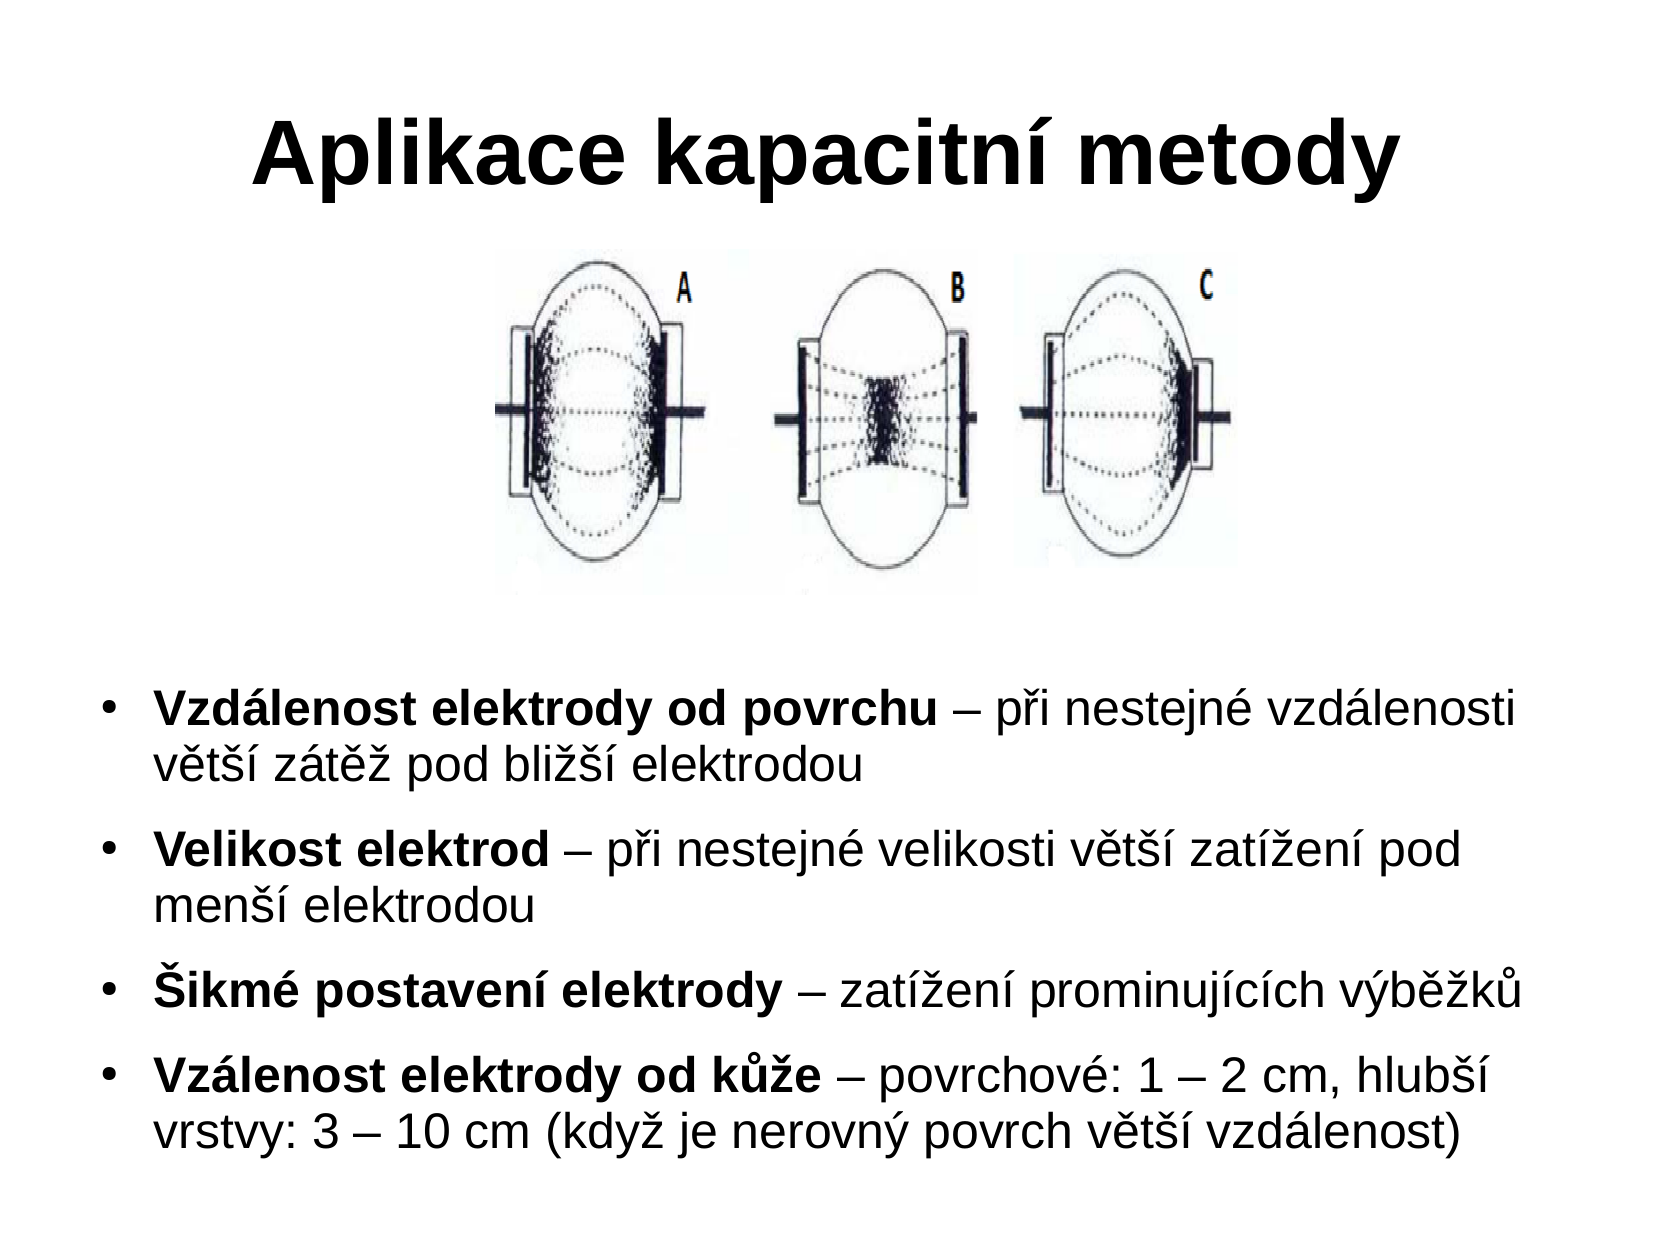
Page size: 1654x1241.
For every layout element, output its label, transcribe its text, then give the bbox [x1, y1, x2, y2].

list Vzdálenost elektrody od povrchu – při nestejné vzdálenosti větší zátěž pod bližší elektrodou Velikost elektrod – při nestejné velikosti větší zatížení pod menší elektrodou Šikmé postavení elektrody – zatížení prominujících výběžků Vzálenost elektrody od kůže – povrchové: 1 – 2 cm, hlubší vrstvy: 3 – 10 cm (když je nerovný povrch větší vzdálenost) [82, 680, 1571, 1166]
title Aplikace kapacitní metody [82, 49, 1571, 257]
picture [413, 212, 1264, 603]
